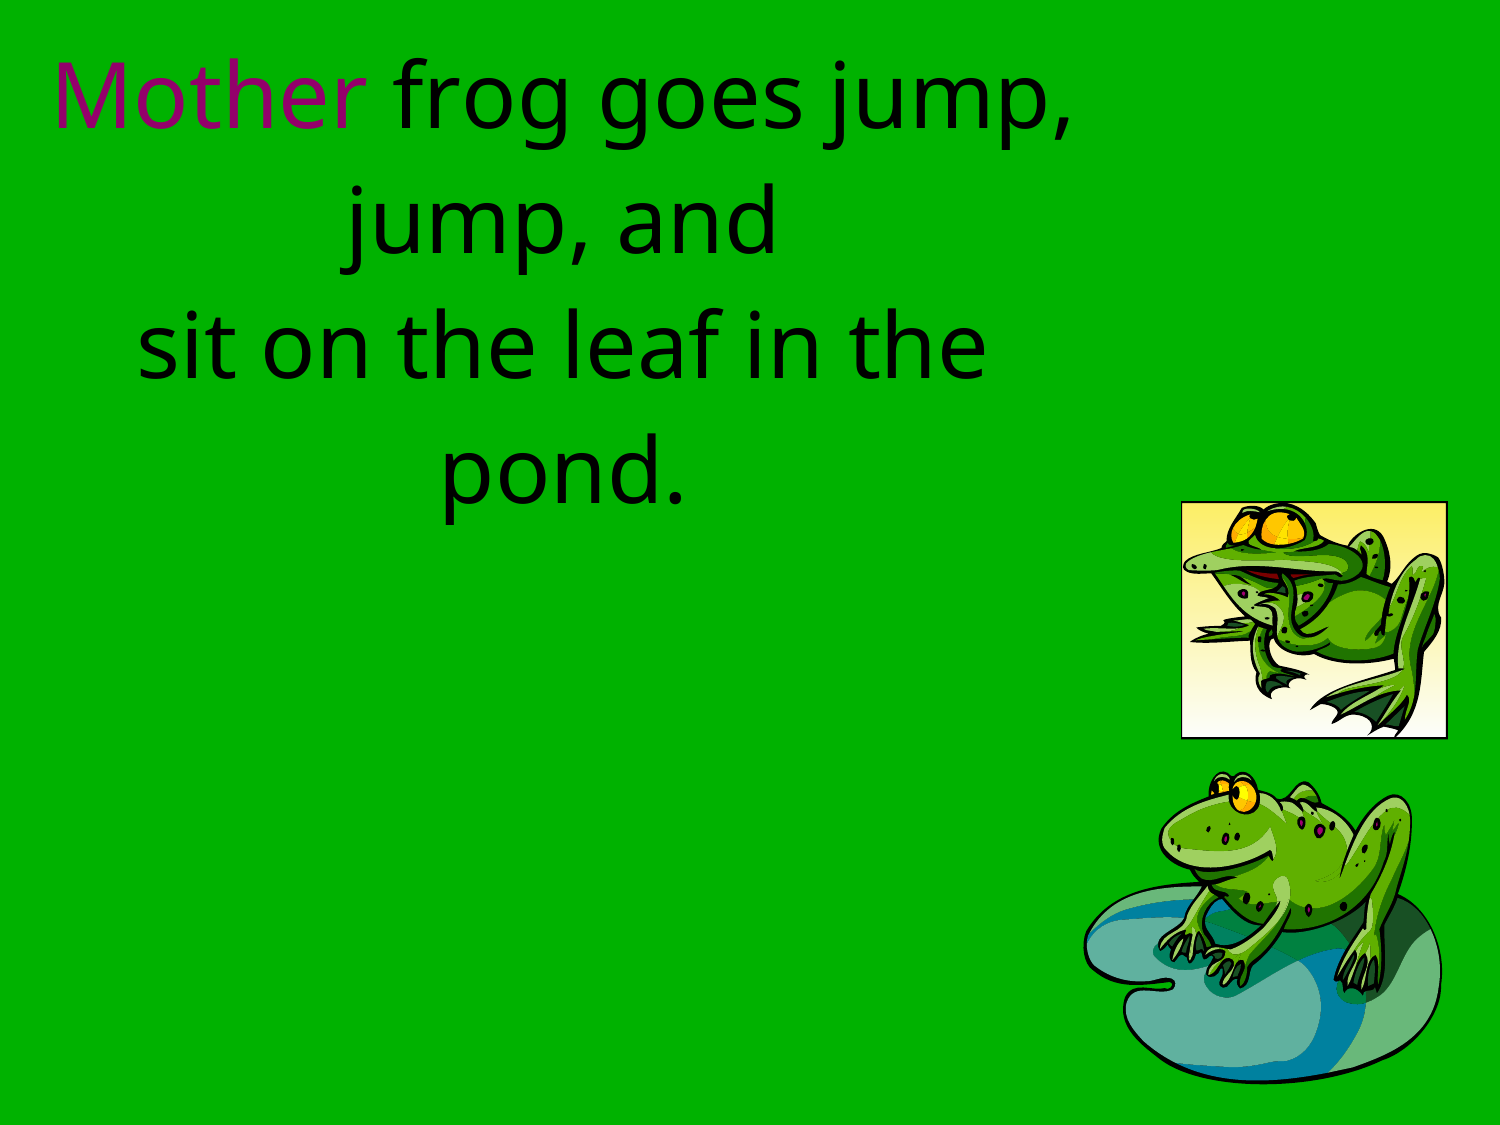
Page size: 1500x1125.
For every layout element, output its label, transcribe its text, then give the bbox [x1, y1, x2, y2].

picture [1181, 501, 1447, 739]
title Mother frog goes jump, jump, and sit on the leaf in the pond. [0, 12, 1128, 539]
picture [1080, 766, 1447, 1093]
